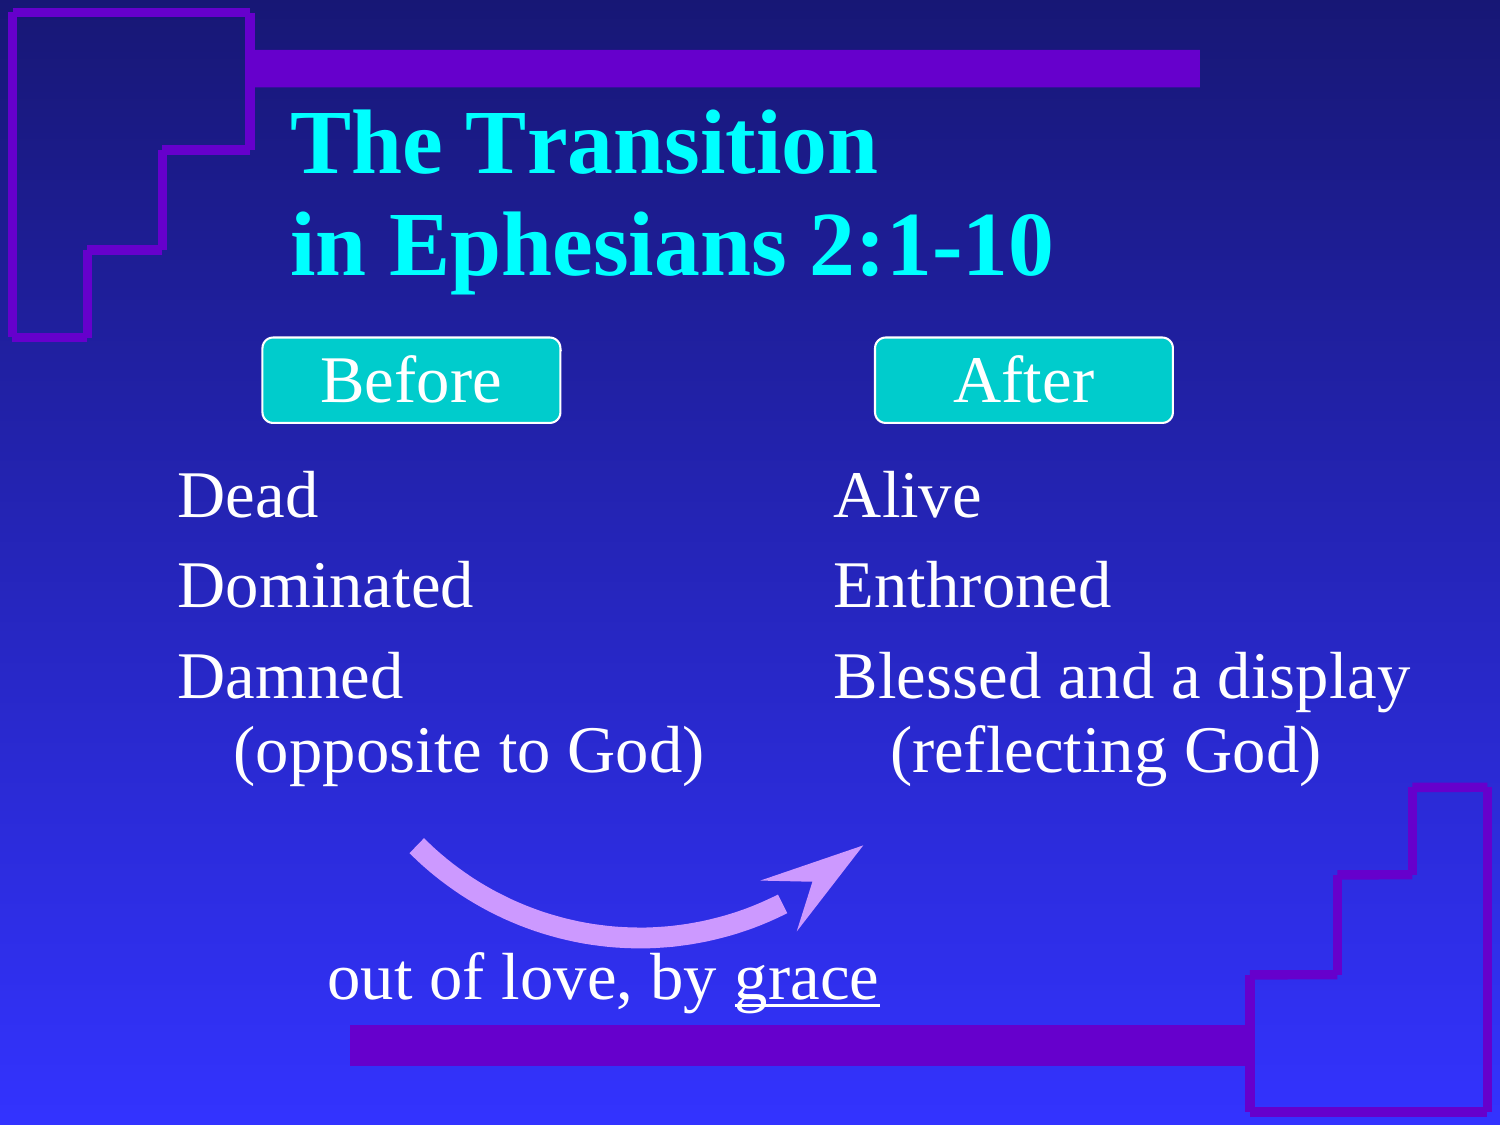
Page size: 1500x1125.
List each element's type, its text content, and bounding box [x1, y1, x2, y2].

text_box Before [262, 337, 561, 423]
list Alive Enthroned Blessed and a display (reflecting God) [818, 449, 1450, 1055]
text_box out of love, by grace [312, 932, 938, 1022]
text_box After [875, 337, 1173, 423]
list Dead Dominated Damned (opposite to God) [162, 449, 794, 1055]
title The Transition in Ephesians 2:1-10 [275, 84, 1476, 303]
